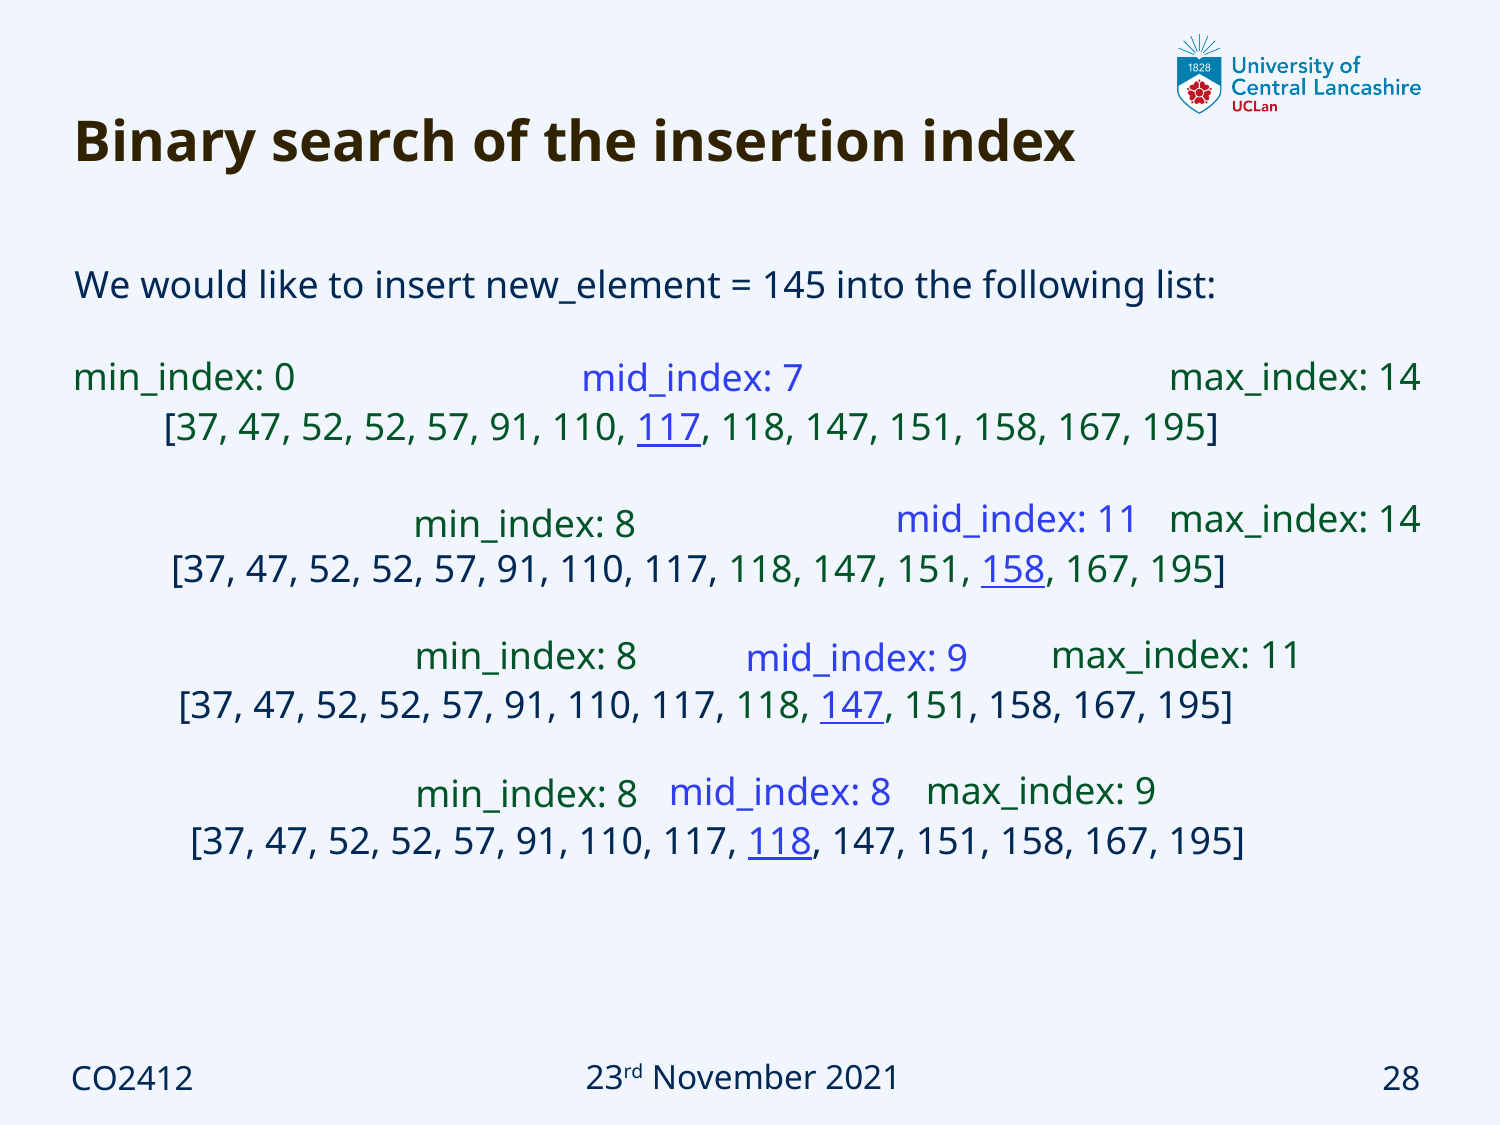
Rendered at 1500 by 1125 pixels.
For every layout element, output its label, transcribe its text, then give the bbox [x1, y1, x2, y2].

text_box [37, 47, 52, 52, 57, 91, 110, 117, 118, 147, 151, 158, 167, 195] [175, 809, 1273, 870]
text_box mid_index: 8 [638, 760, 923, 821]
picture [1177, 34, 1421, 54]
text_box min_index: 8 [397, 762, 657, 823]
text_box max_index: 9 [899, 759, 1184, 820]
text_box min_index: 8 [395, 492, 655, 552]
title Binary search of the insertion index [58, 54, 1500, 224]
text_box We would like to insert new_element = 145 into the following list: [59, 245, 1435, 314]
text_box [37, 47, 52, 52, 57, 91, 110, 117, 118, 147, 151, 158, 167, 195] [156, 537, 1280, 598]
text_box mid_index: 9 [714, 626, 1000, 687]
text_box min_index: 8 [396, 625, 656, 685]
text_box max_index: 14 [1160, 487, 1438, 548]
text_box [37, 47, 52, 52, 57, 91, 110, 117, 118, 147, 151, 158, 167, 195] [148, 395, 1286, 456]
text_box mid_index: 7 [550, 346, 835, 406]
text_box mid_index: 11 [875, 487, 1160, 548]
text_box max_index: 14 [1153, 346, 1438, 406]
text_box [37, 47, 52, 52, 57, 91, 110, 117, 118, 147, 151, 158, 167, 195] [163, 673, 1261, 734]
text_box max_index: 11 [1034, 623, 1320, 684]
text_box min_index: 0 [54, 345, 314, 406]
